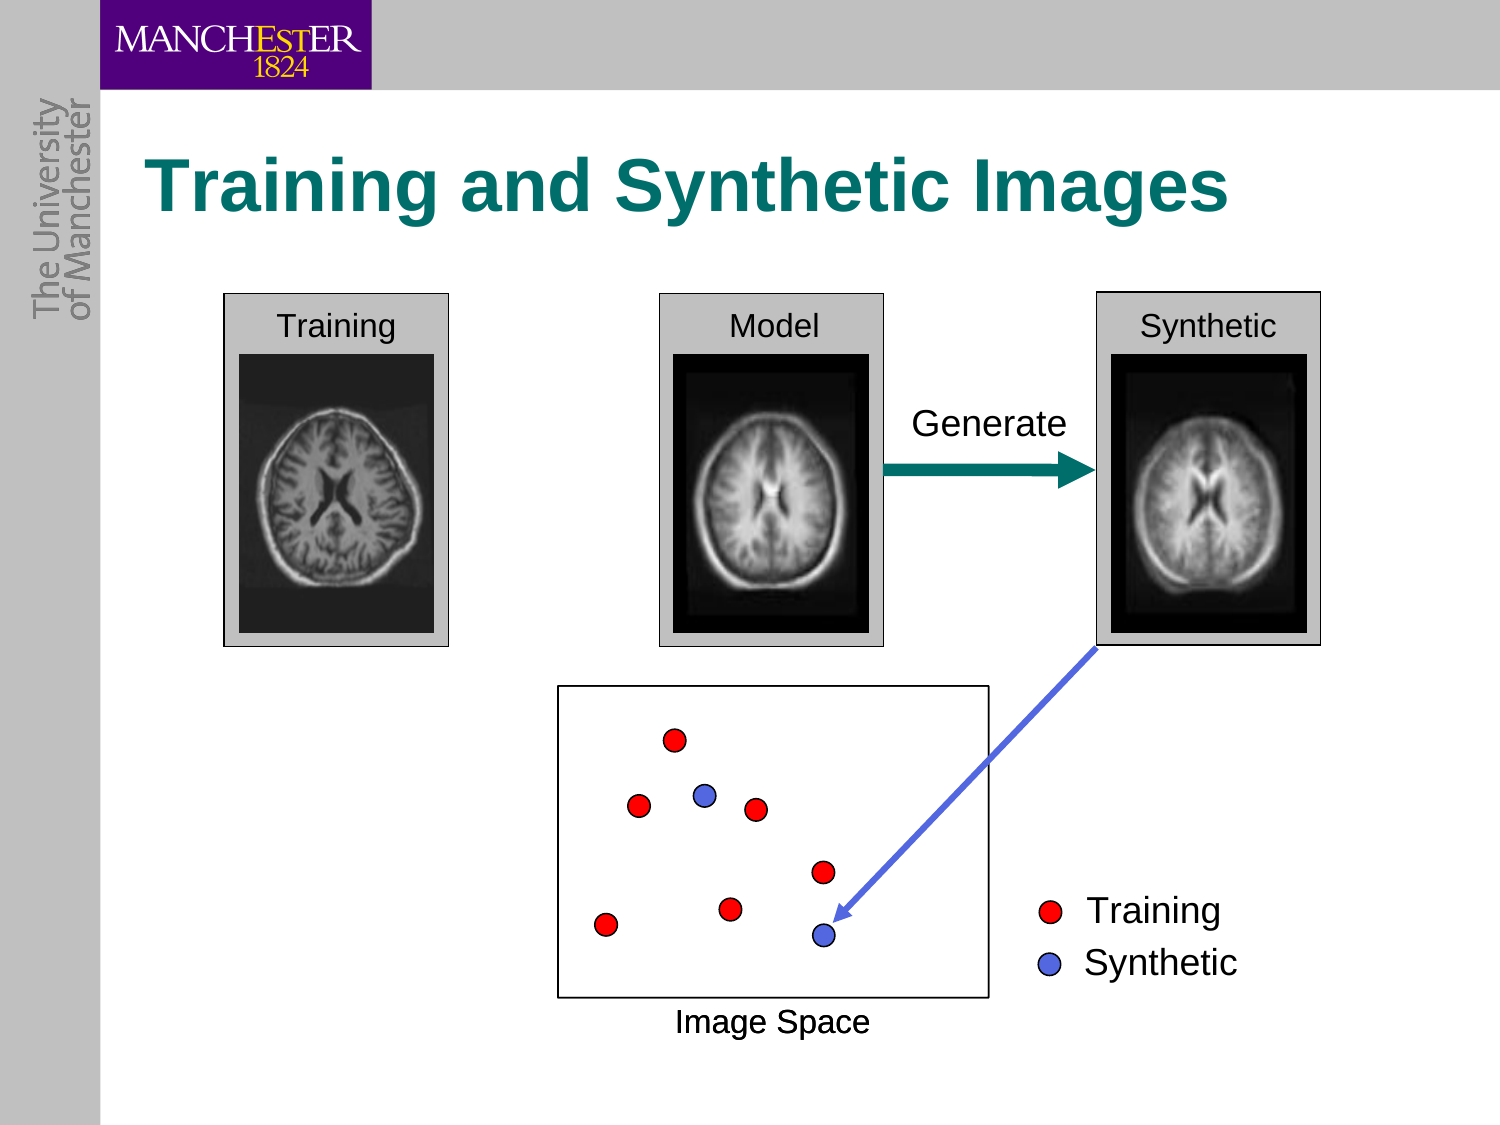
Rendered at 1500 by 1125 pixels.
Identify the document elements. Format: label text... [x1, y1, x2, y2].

text_box [719, 898, 742, 921]
text_box Synthetic [1124, 299, 1292, 353]
text_box [812, 924, 835, 947]
picture [673, 354, 869, 633]
text_box Training [261, 299, 412, 353]
text_box Generate [896, 395, 1084, 453]
text_box [224, 293, 449, 647]
text_box [812, 861, 835, 884]
text_box [1038, 953, 1061, 976]
text_box [627, 794, 651, 818]
text_box Image Space [660, 995, 887, 1049]
text_box [693, 784, 716, 808]
text_box Training [1071, 884, 1238, 936]
text_box Model [714, 299, 835, 353]
text_box Synthetic [1069, 936, 1254, 991]
text_box [744, 798, 768, 822]
picture [0, 0, 372, 320]
text_box [594, 913, 618, 937]
text_box [663, 729, 686, 752]
title Training and Synthetic Images [129, 120, 1406, 251]
picture [239, 354, 434, 633]
picture [1111, 354, 1307, 633]
text_box [659, 293, 884, 647]
text_box [1039, 901, 1062, 924]
text_box [1096, 291, 1321, 645]
